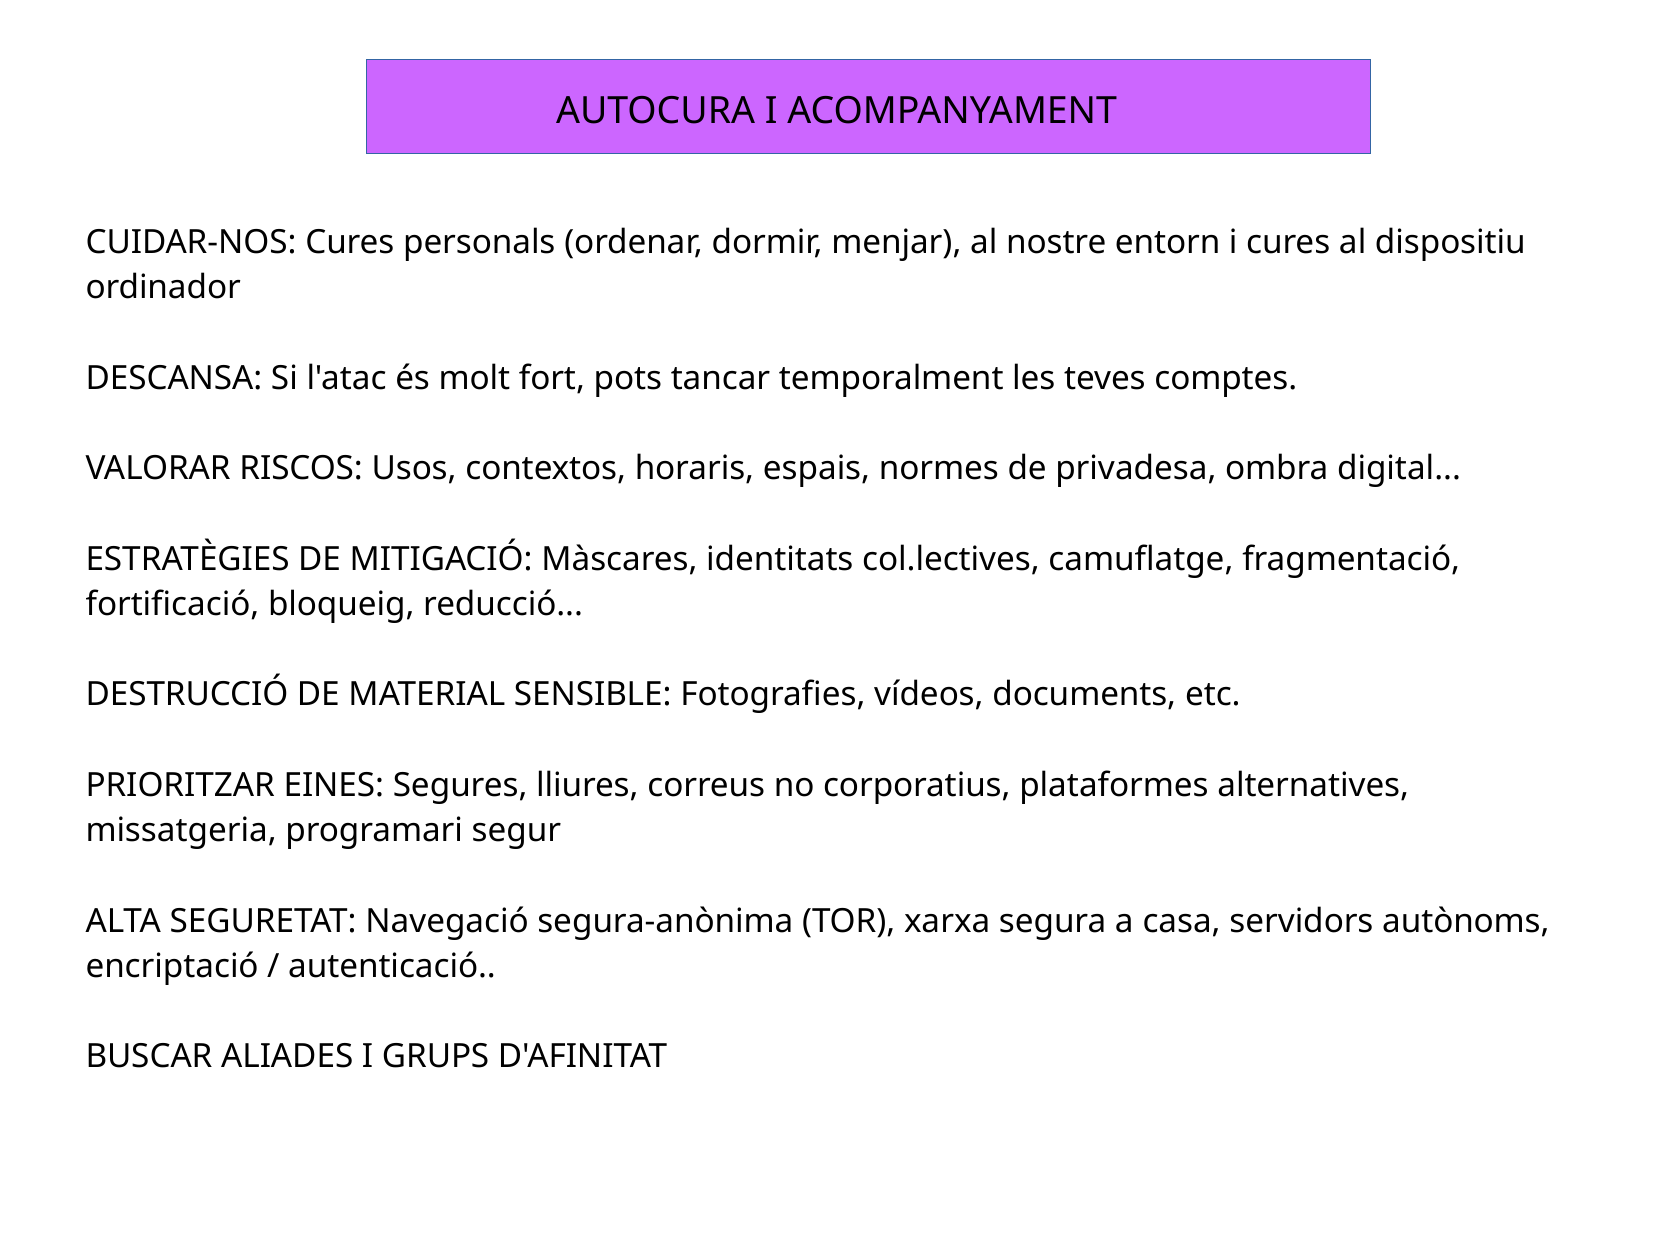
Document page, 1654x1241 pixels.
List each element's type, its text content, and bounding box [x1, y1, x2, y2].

text_box AUTOCURA I ACOMPANYAMENT [541, 75, 1180, 142]
text_box [366, 59, 1371, 154]
text_box CUIDAR-NOS: Cures personals (ordenar, dormir, menjar), al nostre entorn i cures al dispositiu ordinador DESCANSA: Si l'atac és molt fort, pots tancar temporalment les teves comptes. VALORAR RISCOS: Usos, contextos, horaris, espais, normes de privadesa, ombra digital... ESTRATÈGIES DE MITIGACIÓ: Màscares, identitats col.lectives, camuflatge, fragmentació, fortificació, bloqueig, reducció... DESTRUCCIÓ DE MATERIAL SENSIBLE: Fotografies, vídeos, documents, etc. PRIORITZAR EINES: Segures, lliures, correus no corporatius, plataformes alternatives, missatgeria, programari segur ALTA SEGURETAT: Navegació segura-anònima (TOR), xarxa segura a casa, servidors autònoms, encriptació / autenticació.. BUSCAR ALIADES I GRUPS D'AFINITAT [70, 165, 1583, 1085]
